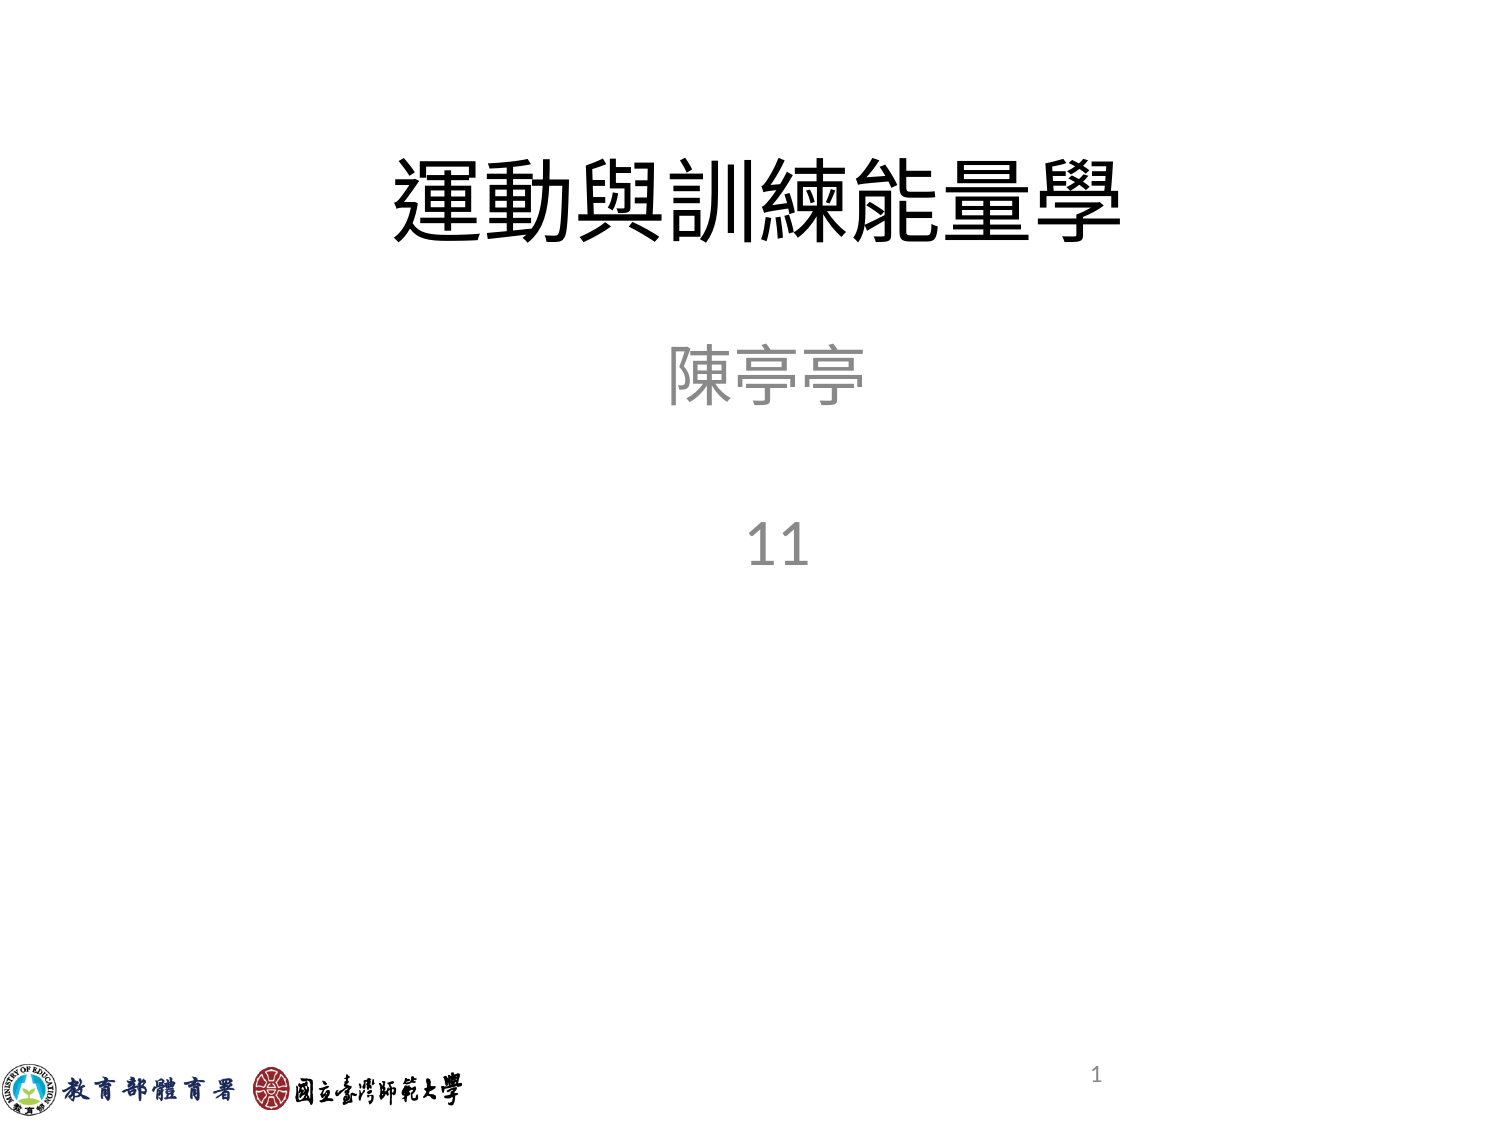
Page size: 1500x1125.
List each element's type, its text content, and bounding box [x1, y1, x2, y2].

subtitle 陳亭亭 [242, 326, 1293, 433]
text_box [1074, 1042, 1426, 1103]
text_box 11 [251, 491, 1302, 598]
title 運動與訓練能量學 [121, 78, 1397, 320]
picture [253, 1067, 462, 1110]
picture [0, 1051, 243, 1125]
